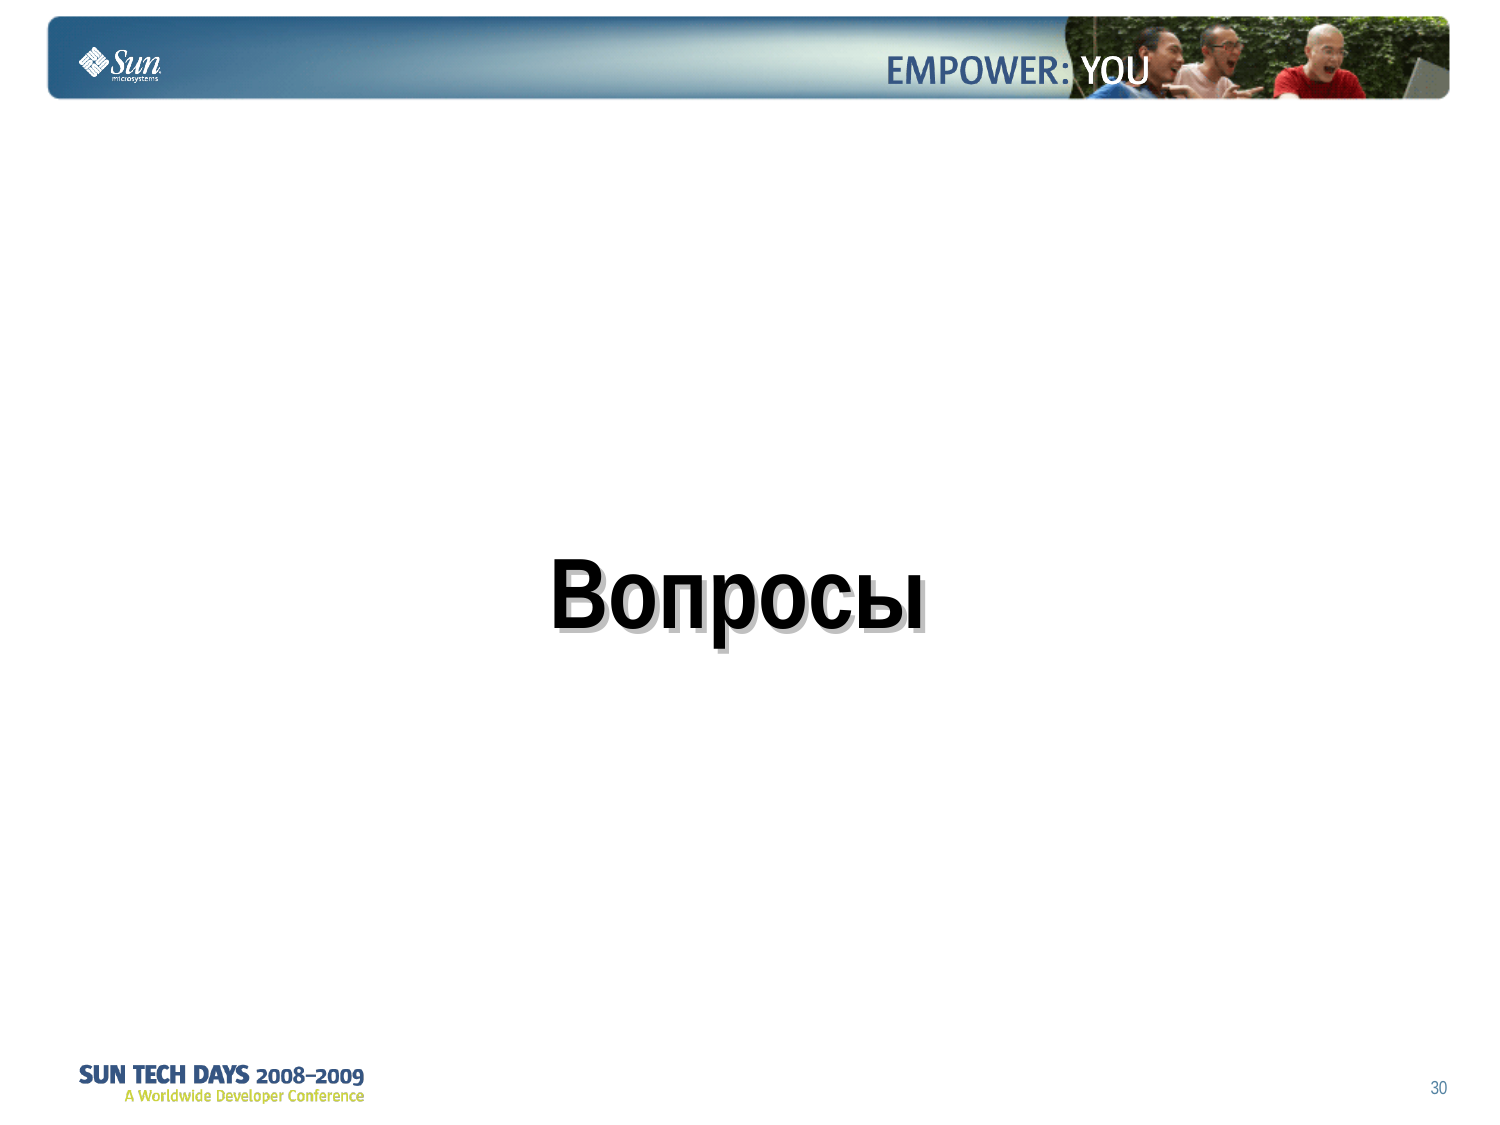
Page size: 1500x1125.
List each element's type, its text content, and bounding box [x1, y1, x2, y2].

text_box Вопросы [329, 497, 1148, 705]
picture [0, 0, 1500, 1125]
